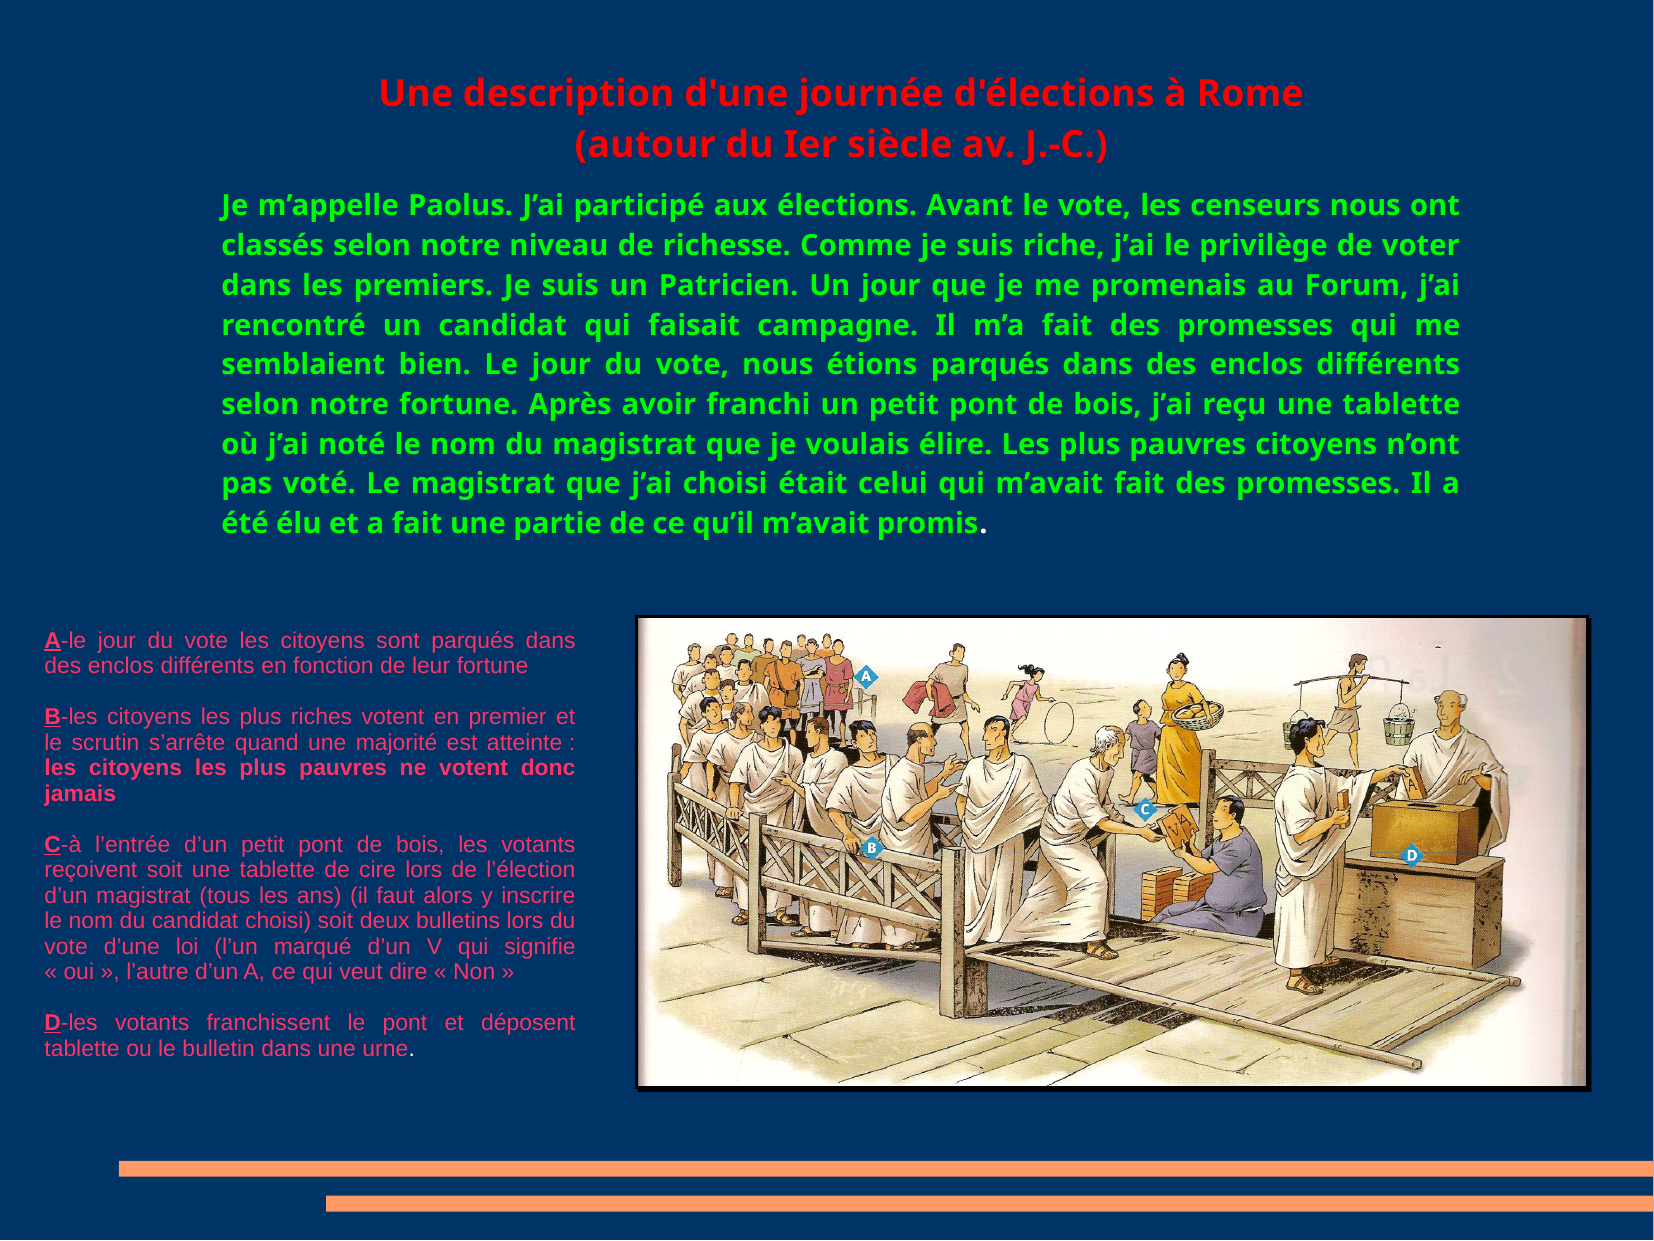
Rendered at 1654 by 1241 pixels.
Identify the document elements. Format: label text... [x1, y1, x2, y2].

text_box Une description d'une journée d'élections à Rome (autour du Ier siècle av. J.-C.) [295, 59, 1388, 162]
picture [631, 611, 1595, 1093]
text_box Je m’appelle Paolus. J’ai participé aux élections. Avant le vote, les censeurs nous ont classés selon notre niveau de richesse. Comme je suis riche, j’ai le privilège de voter dans les premiers. Je suis un Patricien. Un jour que je me promenais au Forum, j’ai rencontré un candidat qui faisait campagne. Il m’a fait des promesses qui me semblaient bien. Le jour du vote, nous étions parqués dans des enclos différents selon notre fortune. Après avoir franchi un petit pont de bois, j’ai reçu une tablette où j’ai noté le nom du magistrat que je voulais élire. Les plus pauvres citoyens n’ont pas voté. Le magistrat que j’ai choisi était celui qui m’avait fait des promesses. Il a été élu et a fait une partie de ce qu’il m’avait promis. [206, 177, 1477, 600]
text_box A-le jour du vote les citoyens sont parqués dans des enclos différents en fonction de leur fortune B-les citoyens les plus riches votent en premier et le scrutin s’arrête quand une majorité est atteinte : les citoyens les plus pauvres ne votent donc jamais C-à l’entrée d’un petit pont de bois, les votants reçoivent soit une tablette de cire lors de l’élection d’un magistrat (tous les ans) (il faut alors y inscrire le nom du candidat choisi) soit deux bulletins lors du vote d’une loi (l’un marqué d’un V qui signifie « oui », l’autre d’un A, ce qui veut dire « Non » D-les votants franchissent le pont et déposent tablette ou le bulletin dans une urne. [29, 620, 591, 1081]
